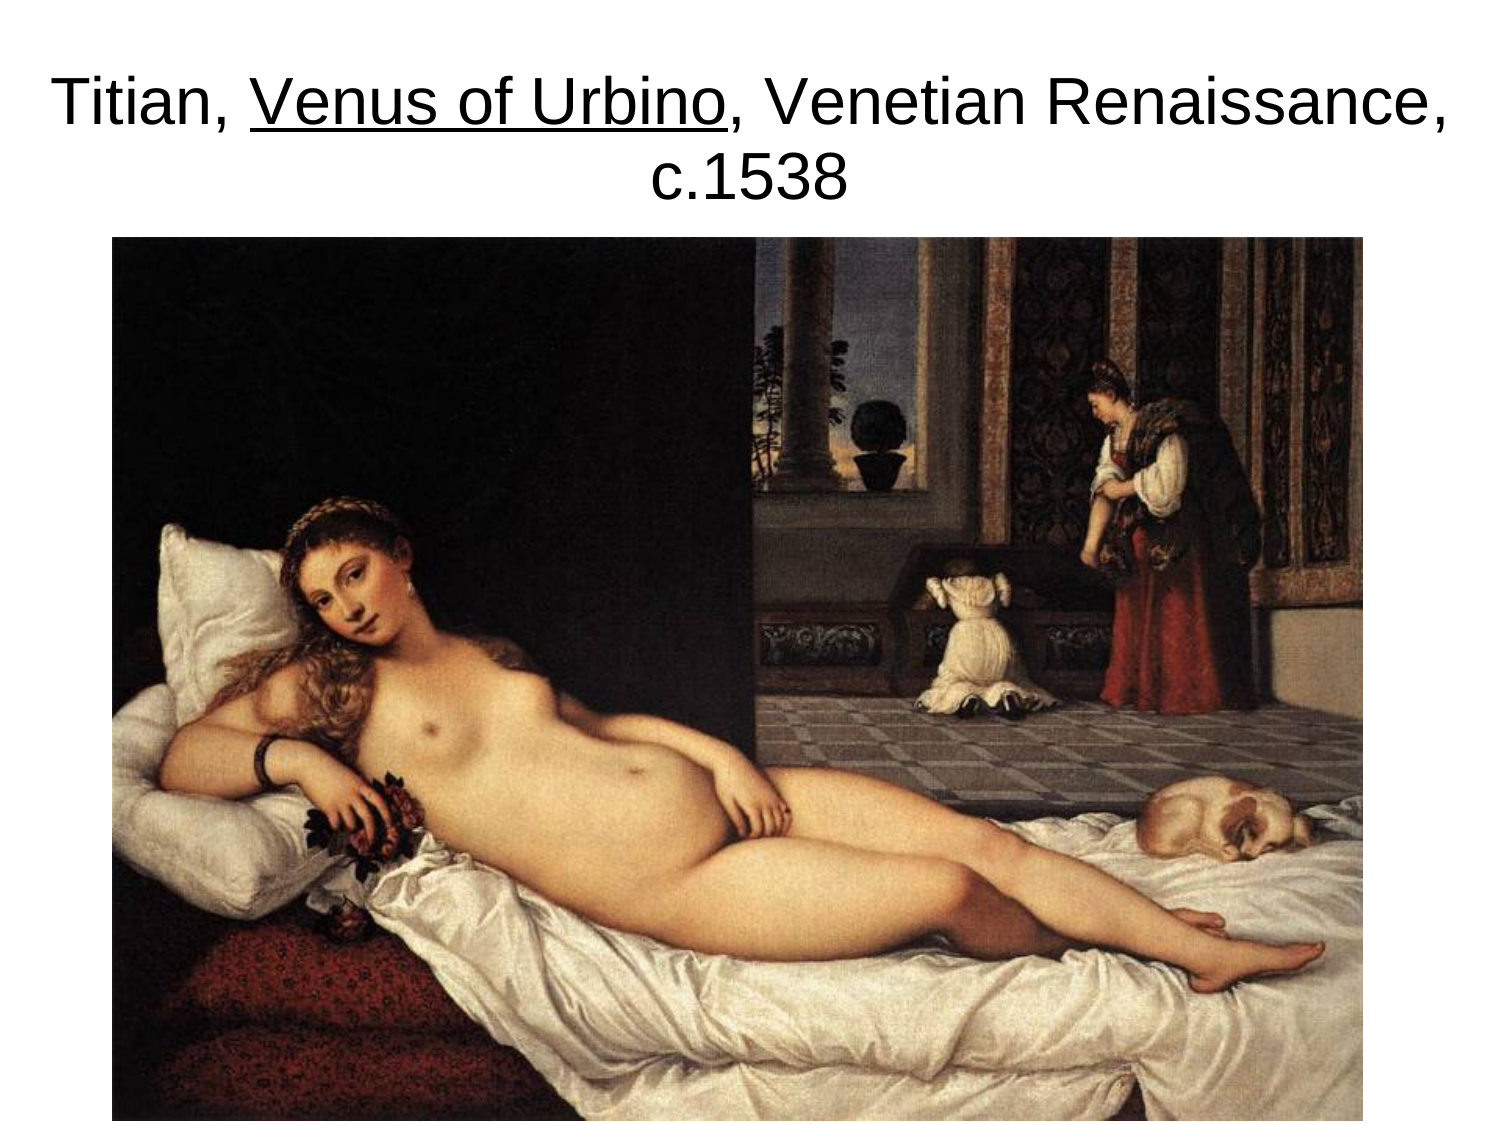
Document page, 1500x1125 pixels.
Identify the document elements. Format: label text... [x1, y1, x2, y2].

picture [112, 237, 1363, 1121]
title Titian, Venus of Urbino, Venetian Renaissance, c.1538 [24, 45, 1476, 233]
